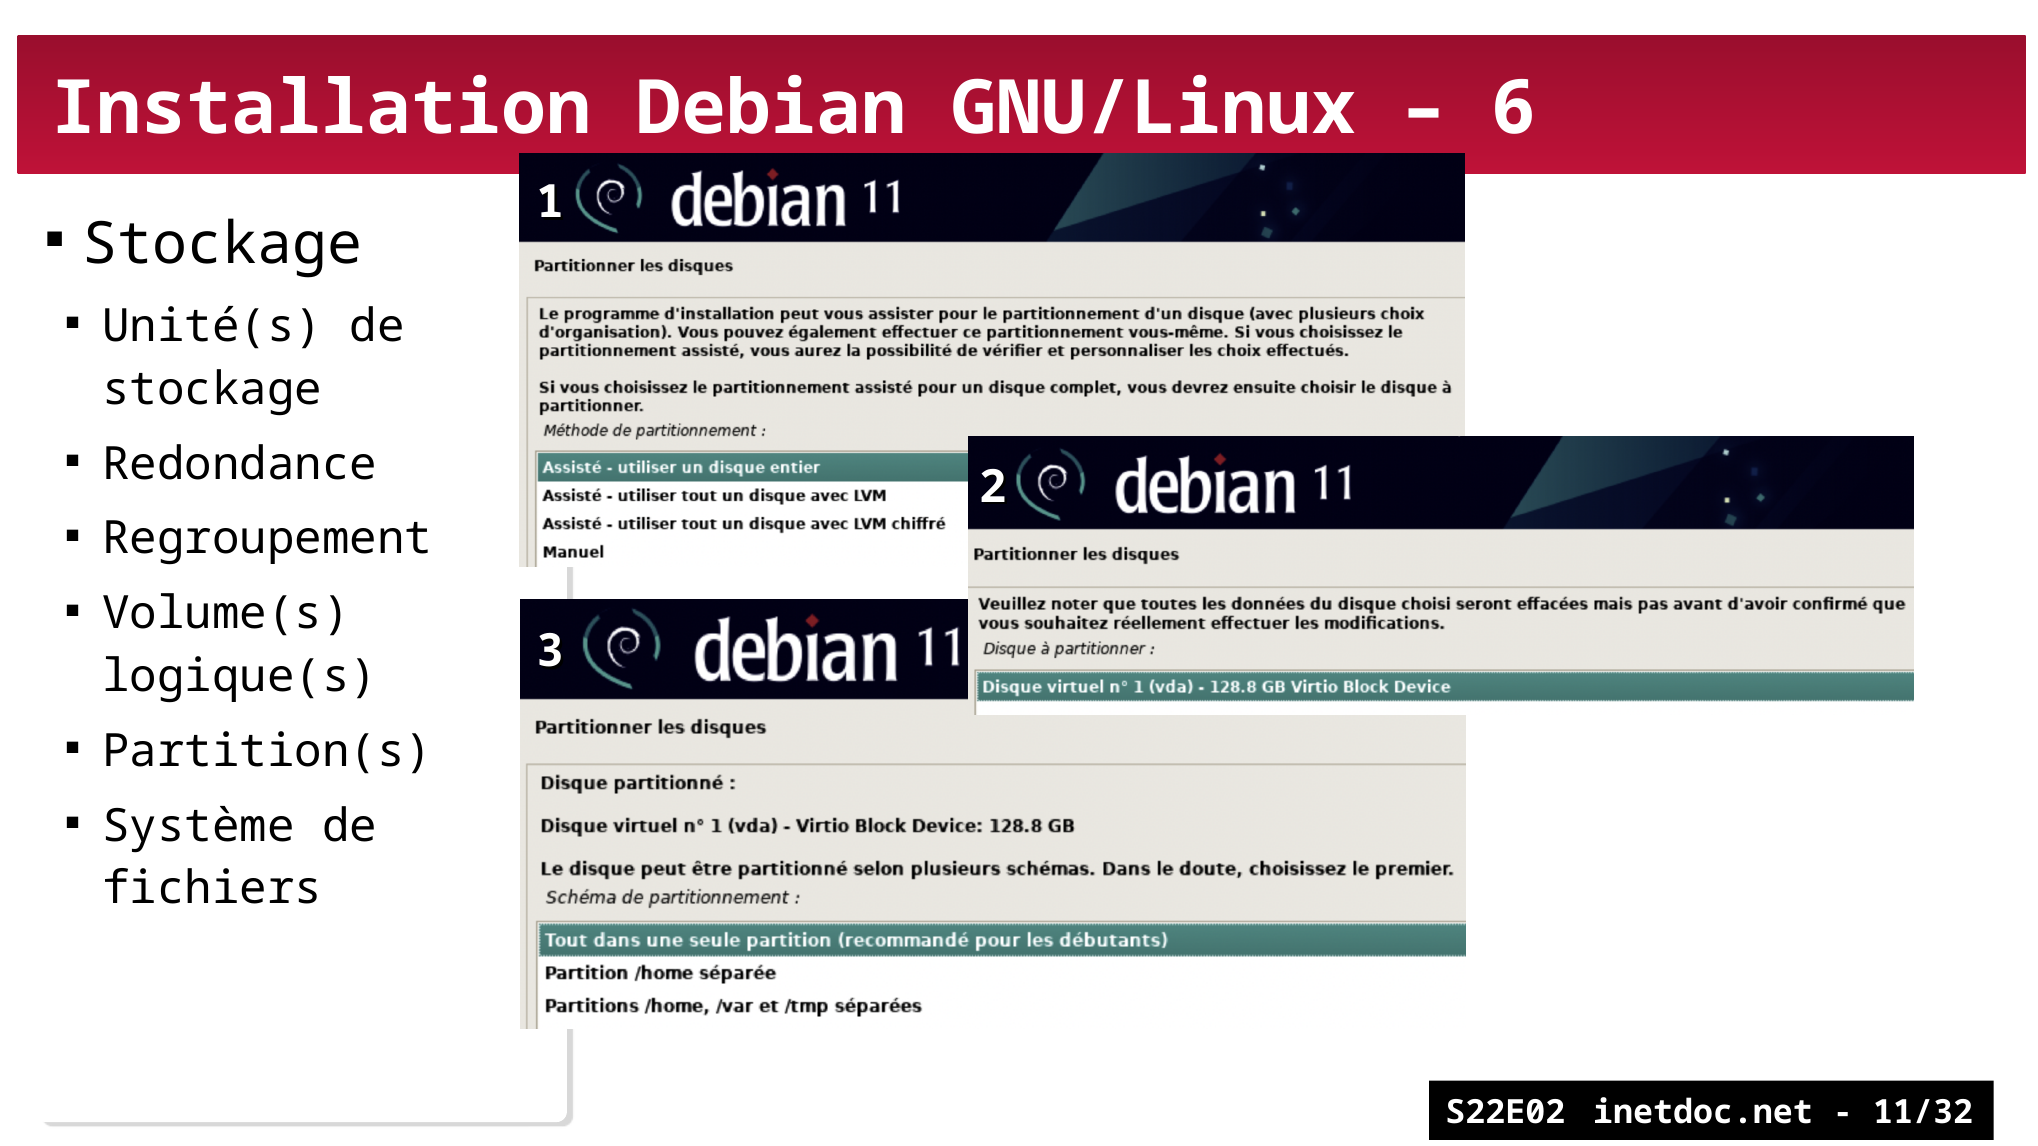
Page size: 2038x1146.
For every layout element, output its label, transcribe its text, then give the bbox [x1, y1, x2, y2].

text_box 1 [501, 129, 579, 271]
text_box Stockage Unité(s) de stockage Redondance Regroupement Volume(s) logique(s) Partition(s) Système de fichiers [35, 188, 567, 1123]
text_box 3 [502, 578, 579, 720]
text_box Installation Debian GNU/Linux – 6 [17, 35, 2026, 174]
text_box 2 [944, 414, 1022, 556]
text_box S22E02 inetdoc.net - 32/32 [1429, 1080, 1994, 1140]
picture [519, 153, 1914, 1029]
